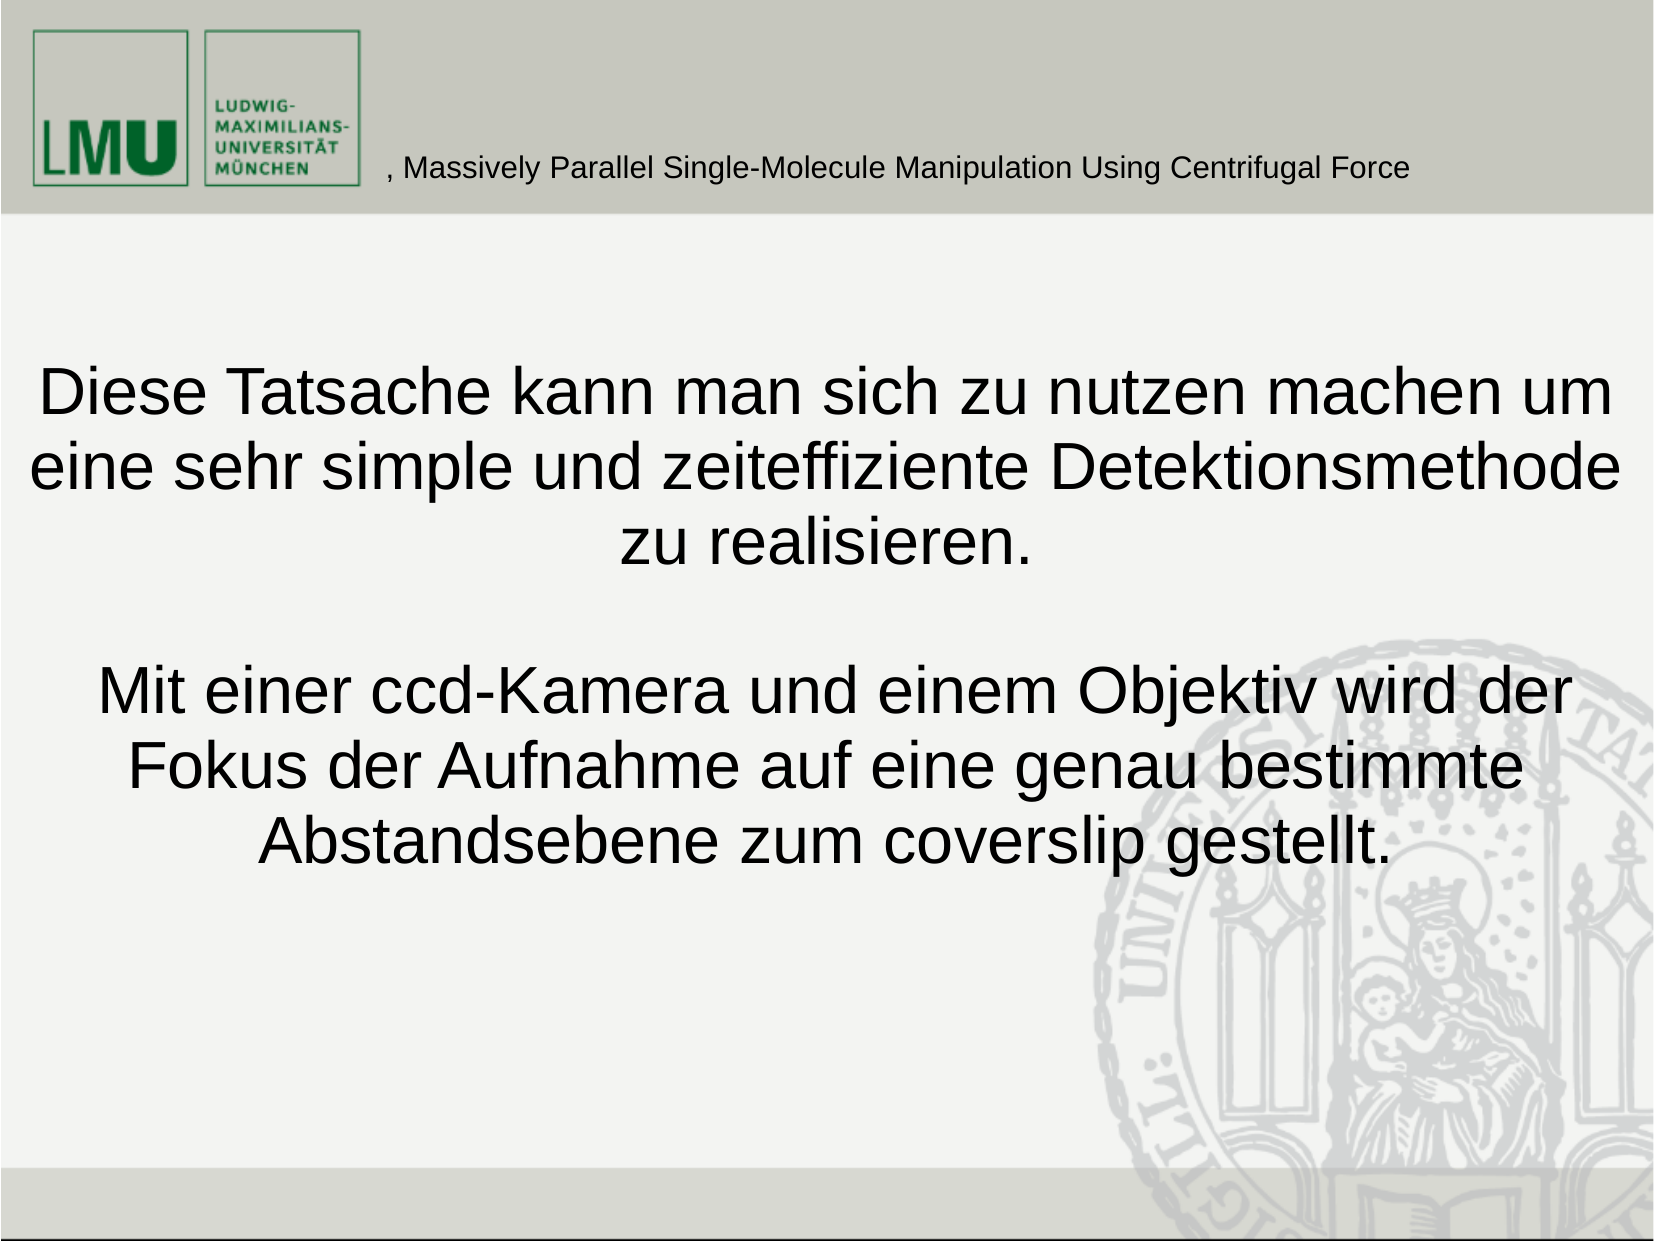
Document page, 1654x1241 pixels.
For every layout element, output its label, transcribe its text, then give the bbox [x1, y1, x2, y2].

text_box Philipp Lorenz, Massively Parallel Single-Molecule Manipulation Using Centrifugal Force [362, 142, 1619, 213]
subtitle Diese Tatsache kann man sich zu nutzen machen um eine sehr simple und zeiteffiziente Detektionsmethode zu realisieren. Mit einer ccd-Kamera und einem Objektiv wird der Fokus der Aufnahme auf eine genau bestimmte Abstandsebene zum coverslip gestellt. [23, 224, 1630, 1158]
picture [1, 0, 1654, 1241]
